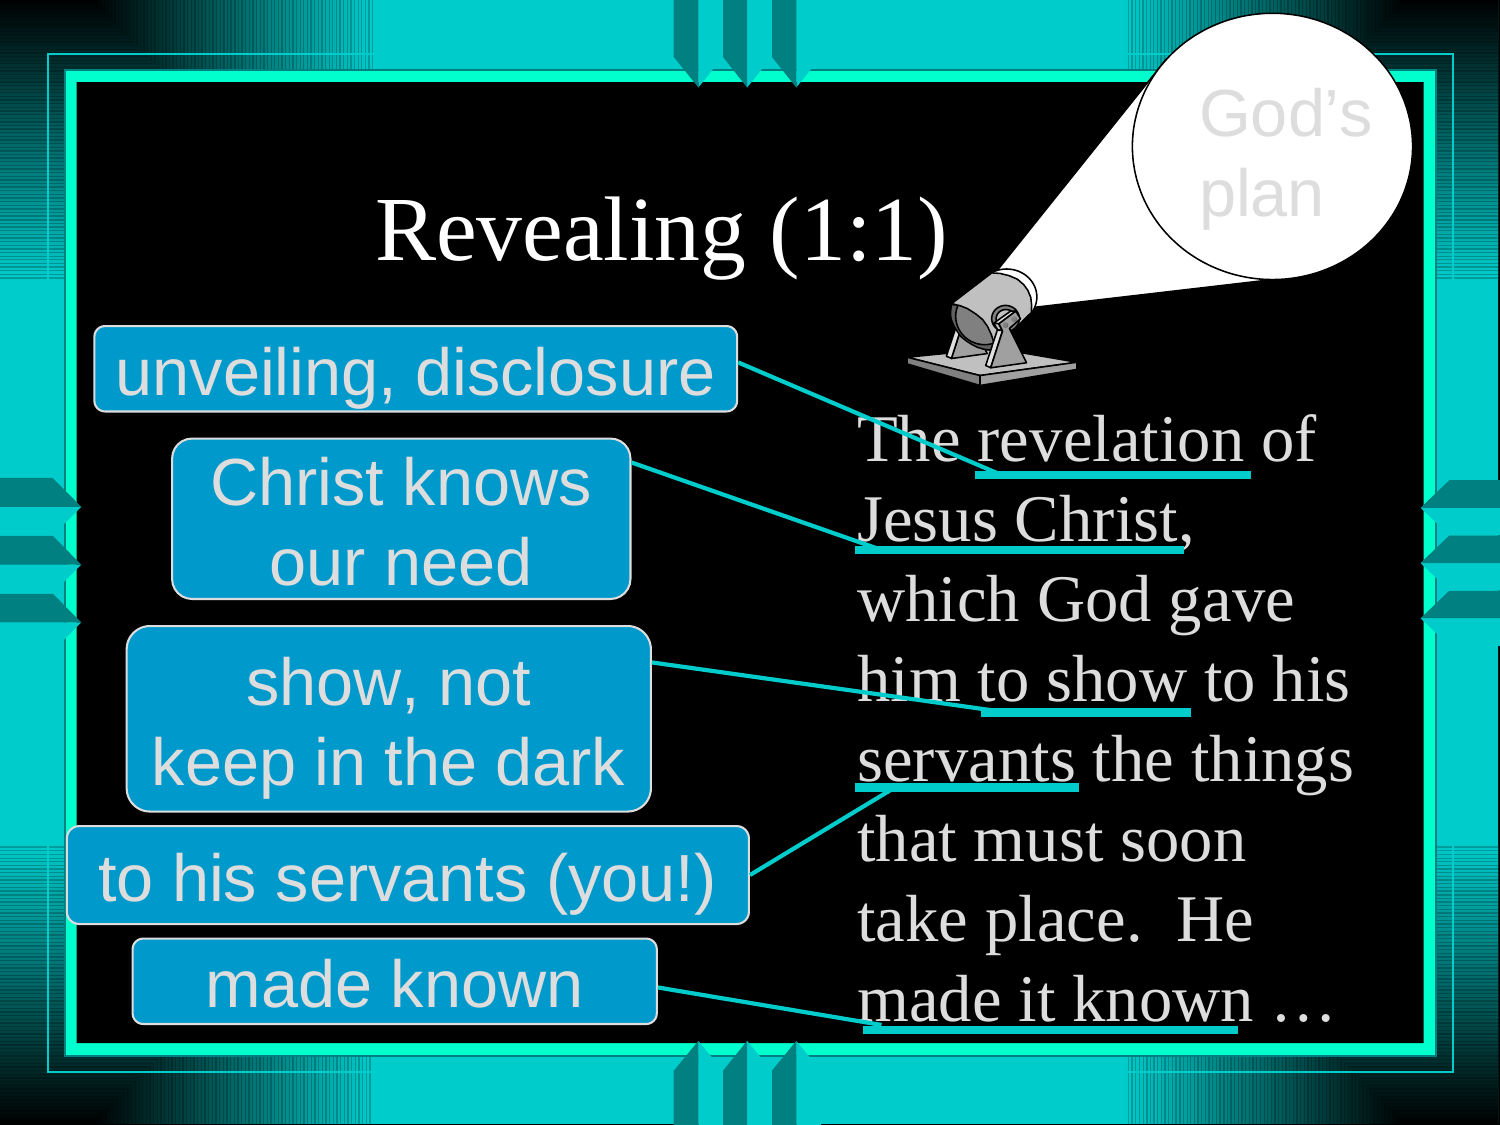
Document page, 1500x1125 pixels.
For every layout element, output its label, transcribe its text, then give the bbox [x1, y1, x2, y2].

text_box to his servants (you!) [66, 826, 749, 925]
text_box The revelation of Jesus Christ, which God gave him to show to his servants the things that must soon take place. He made it known … [842, 387, 1382, 1043]
text_box Christ knows our need [172, 438, 631, 599]
title Revealing (1:1) [112, 99, 905, 288]
text_box God’s plan [1184, 62, 1408, 238]
text_box made known [132, 938, 657, 1025]
text_box unveiling, disclosure [94, 326, 738, 412]
text_box show, not keep in the dark [126, 626, 651, 812]
chart [905, 12, 1414, 387]
